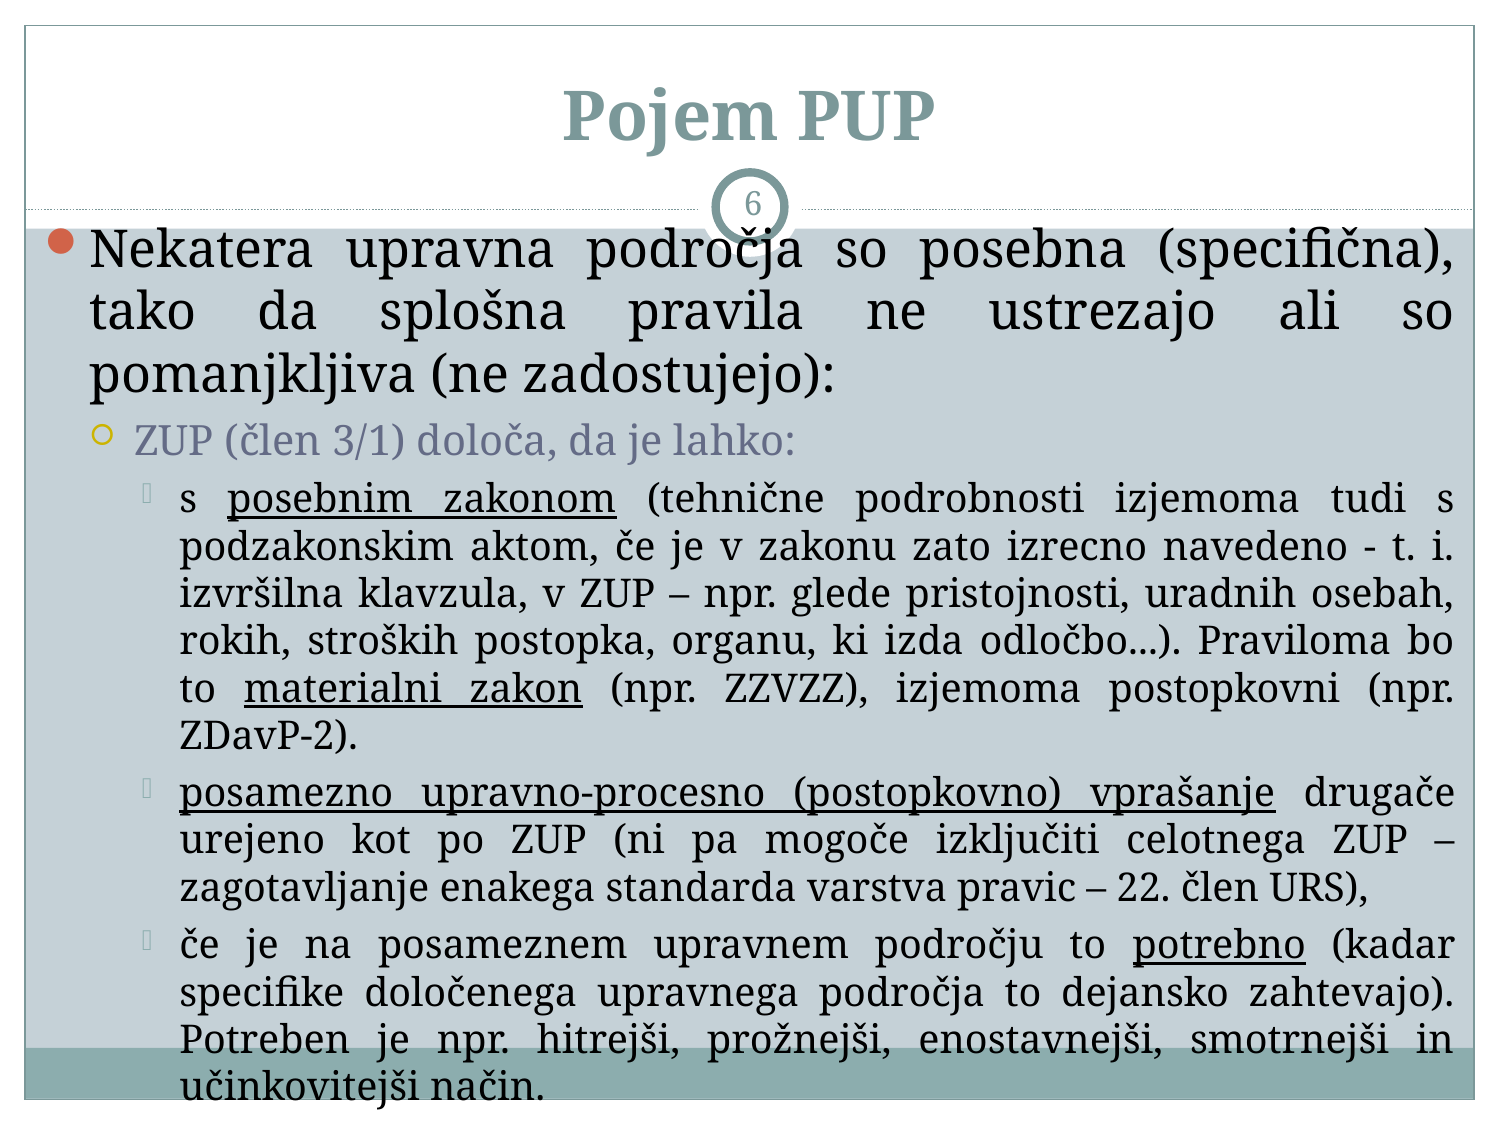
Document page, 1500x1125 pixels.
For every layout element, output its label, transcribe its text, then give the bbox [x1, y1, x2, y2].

list Nekatera upravna področja so posebna (specifična), tako da splošna pravila ne ustrezajo ali so pomanjkljiva (ne zadostujejo): ZUP (člen 3/1) določa, da je lahko: s posebnim zakonom (tehnične podrobnosti izjemoma tudi s podzakonskim aktom, če je v zakonu zato izrecno navedeno - t. i. izvršilna klavzula, v ZUP – npr. glede pristojnosti, uradnih osebah, rokih, stroških postopka, organu, ki izda odločbo...). Praviloma bo to materialni zakon (npr. ZZVZZ), izjemoma postopkovni (npr. ZDavP-2). posamezno upravno-procesno (postopkovno) vprašanje drugače urejeno kot po ZUP (ni pa mogoče izključiti celotnega ZUP – zagotavljanje enakega standarda varstva pravic – 22. člen URS), če je na posameznem upravnem področju to potrebno (kadar specifike določenega upravnega področja to dejansko zahtevajo). Potreben je npr. hitrejši, prožnejši, enostavnejši, smotrnejši in učinkovitejši način. Subsidiarna uporaba ZUP. [29, 208, 1471, 1095]
text_box <number> [715, 168, 791, 208]
title Pojem PUP [49, 37, 1450, 162]
